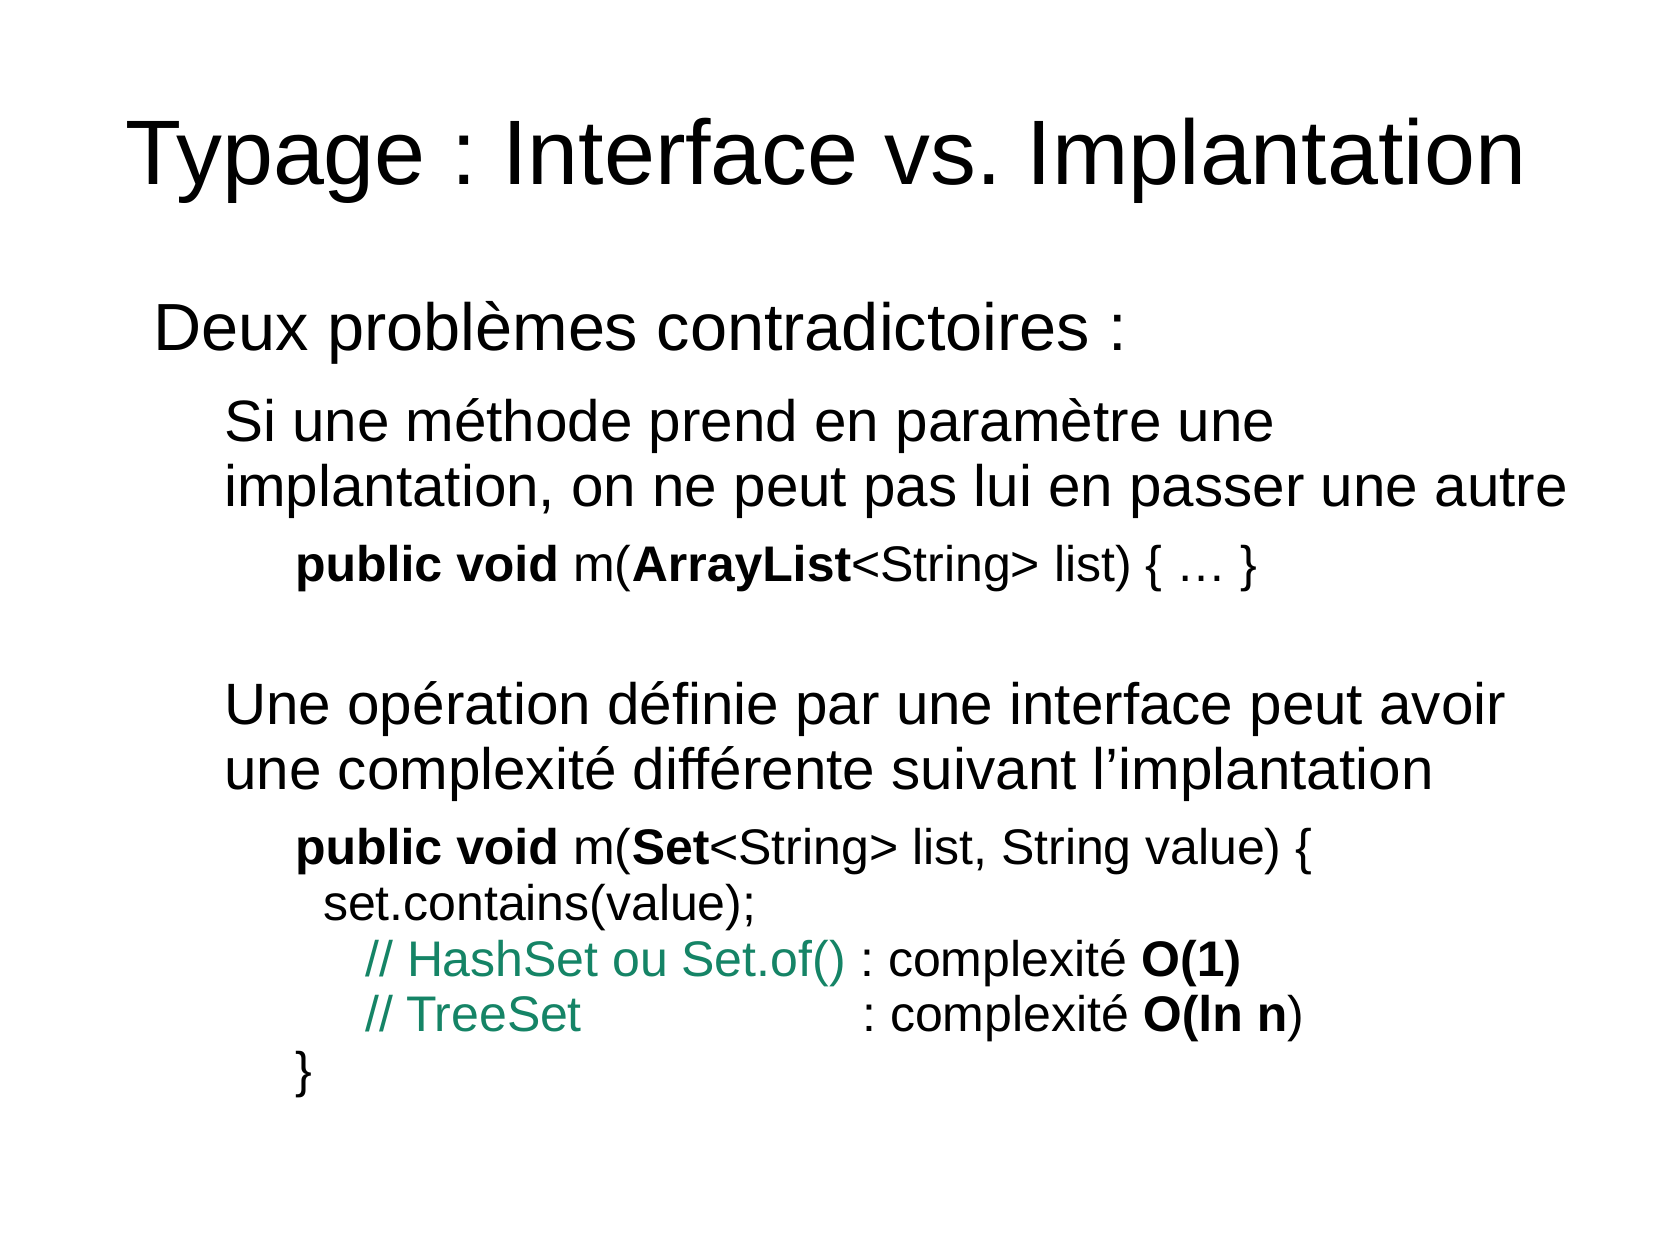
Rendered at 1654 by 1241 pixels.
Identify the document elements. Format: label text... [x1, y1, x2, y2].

list Deux problèmes contradictoires : Si une méthode prend en paramètre une implantation, on ne peut pas lui en passer une autre public void m(ArrayList<String> list) { … } Une opération définie par une interface peut avoir une complexité différente suivant l’implantation public void m(Set<String> list, String value) { set.contains(value); // HashSet ou Set.of() : complexité O(1) // TreeSet : complexité O(ln n) } [82, 290, 1571, 1126]
title Typage : Interface vs. Implantation [82, 49, 1571, 257]
